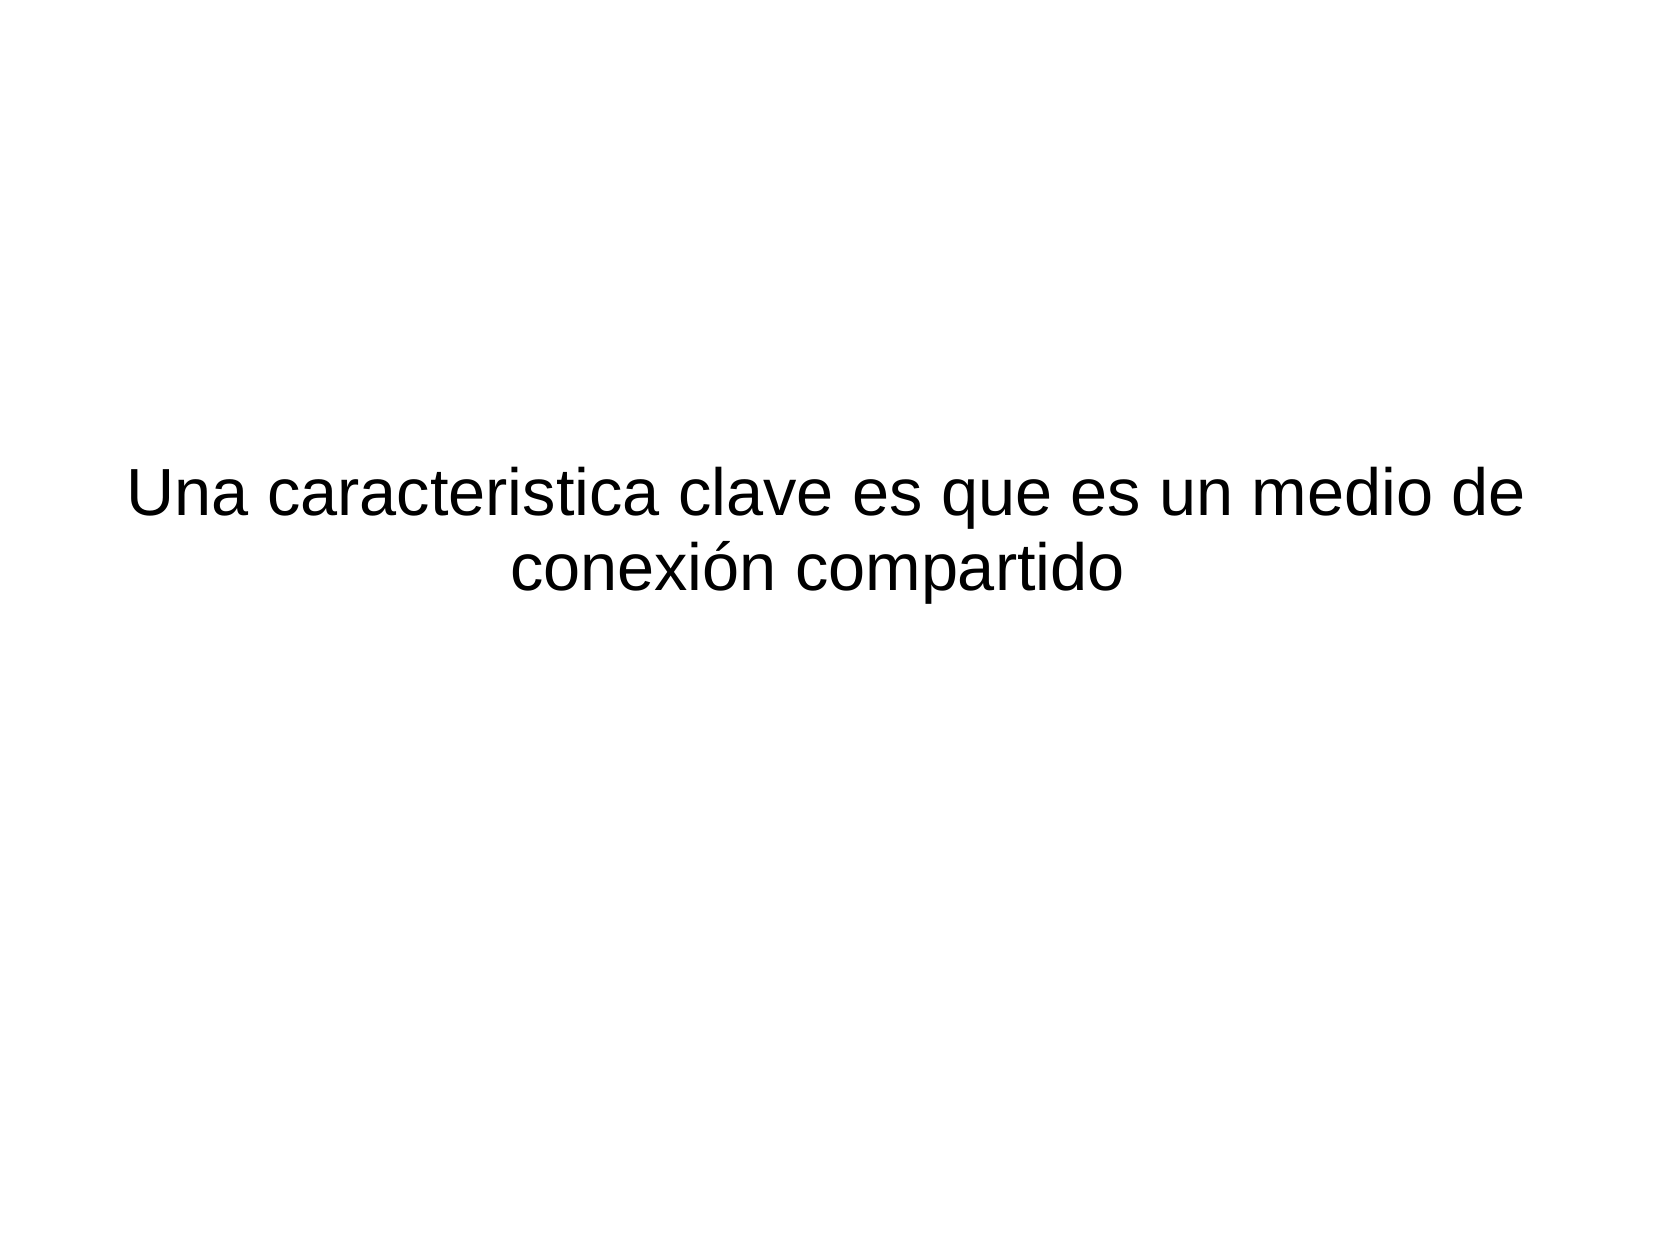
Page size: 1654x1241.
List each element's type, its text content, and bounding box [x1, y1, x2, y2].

subtitle Una caracteristica clave es que es un medio de conexión compartido [82, 49, 1571, 1010]
